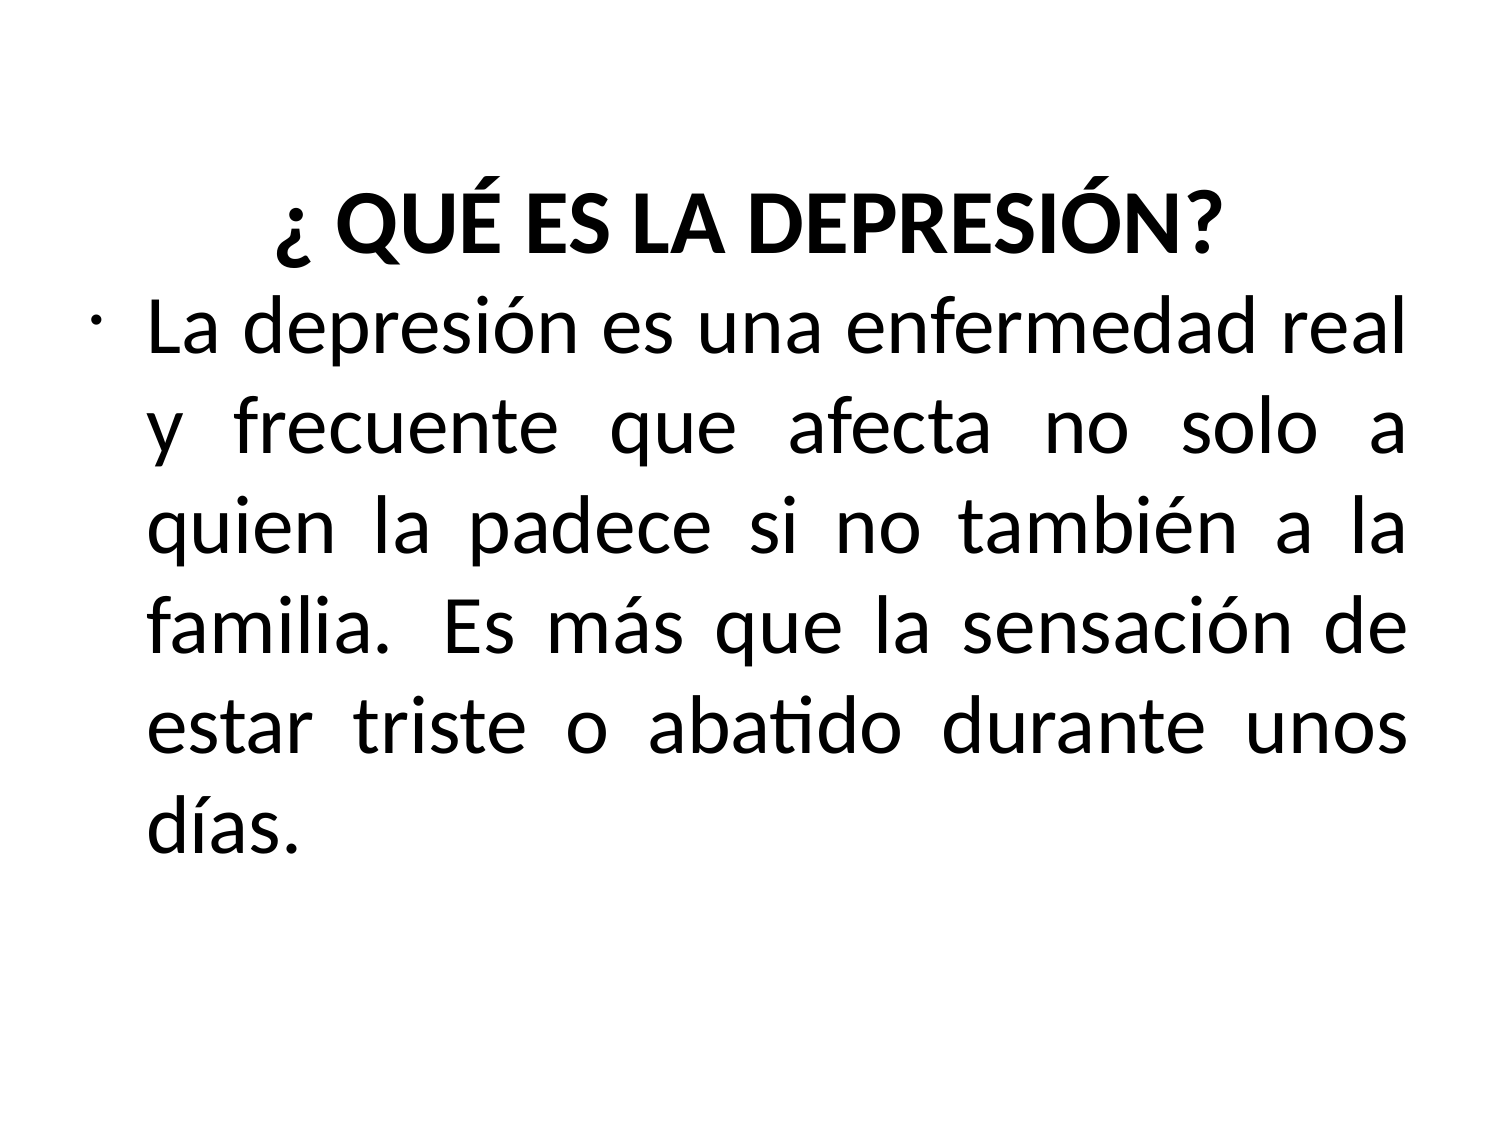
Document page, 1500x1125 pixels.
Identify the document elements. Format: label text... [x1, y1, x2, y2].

list La depresión es una enfermedad real y frecuente que afecta no solo a quien la padece si no también a la familia. Es más que la sensación de estar triste o abatido durante unos días. [75, 262, 1425, 1005]
title ¿ QUÉ ES LA DEPRESIÓN? [75, 45, 1425, 233]
